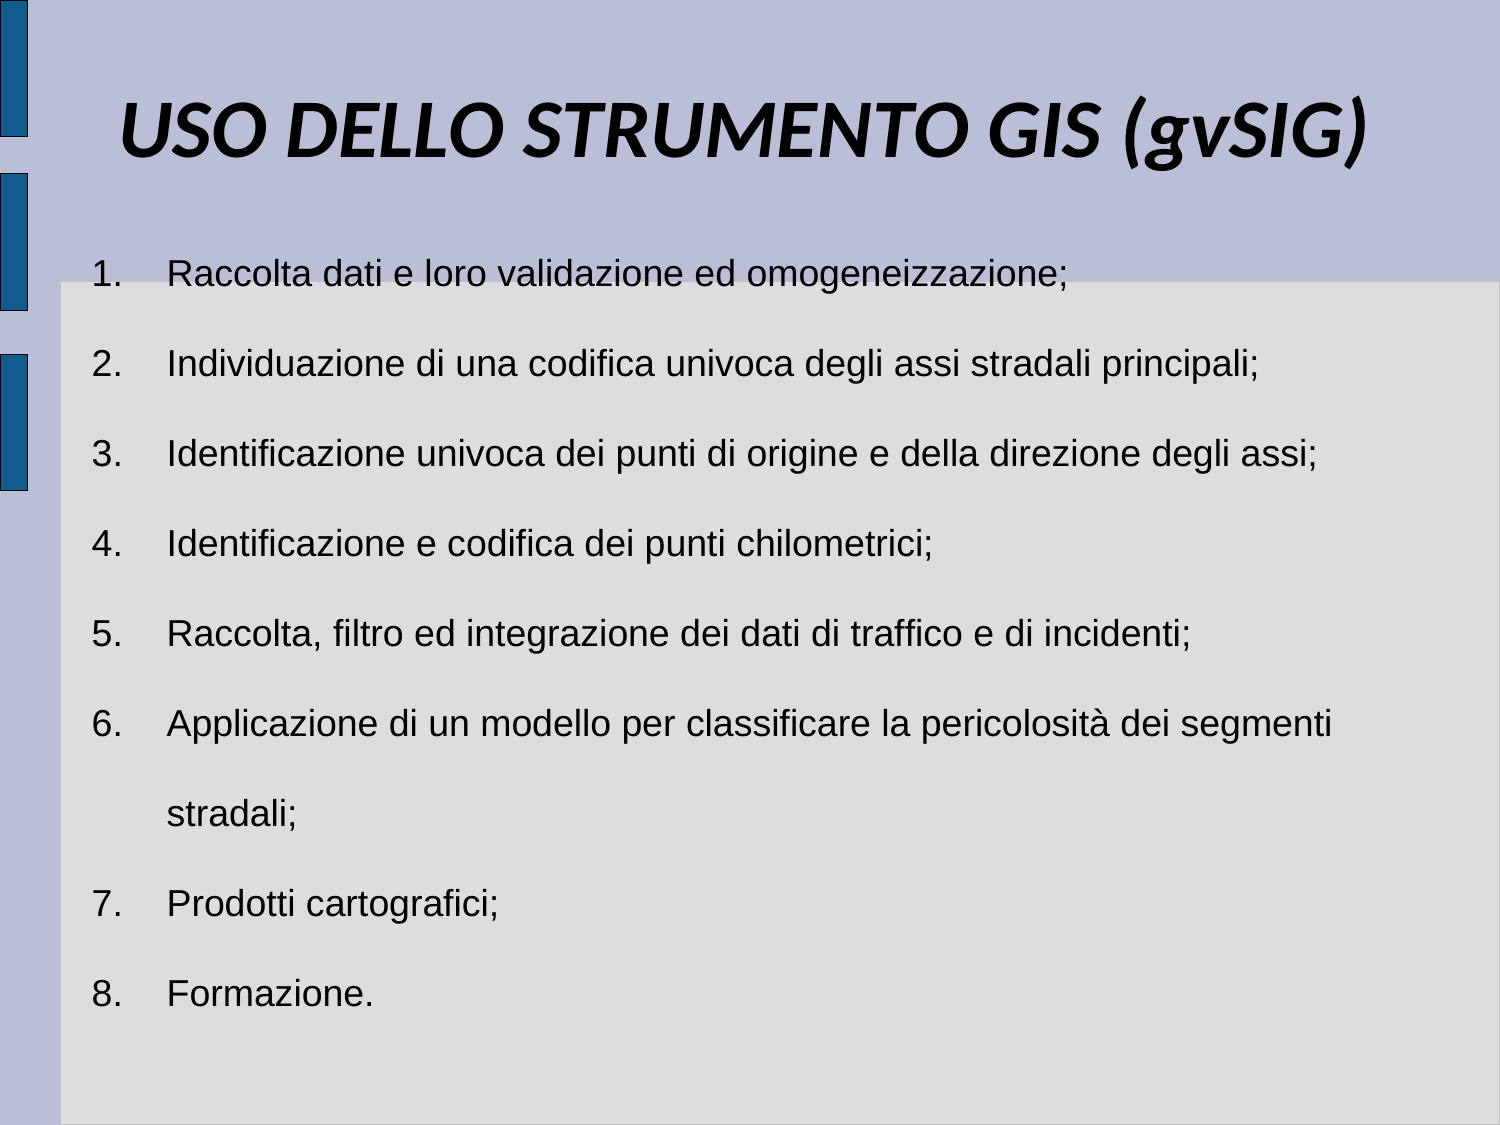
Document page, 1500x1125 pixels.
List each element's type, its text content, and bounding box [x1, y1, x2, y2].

text_box Raccolta dati e loro validazione ed omogeneizzazione; Individuazione di una codifica univoca degli assi stradali principali; Identificazione univoca dei punti di origine e della direzione degli assi; Identificazione e codifica dei punti chilometrici; Raccolta, filtro ed integrazione dei dati di traffico e di incidenti; Applicazione di un modello per classificare la pericolosità dei segmenti stradali; Prodotti cartografici; Formazione. [76, 196, 1459, 1022]
text_box USO DELLO STRUMENTO GIS (gvSIG) [29, 66, 1459, 182]
